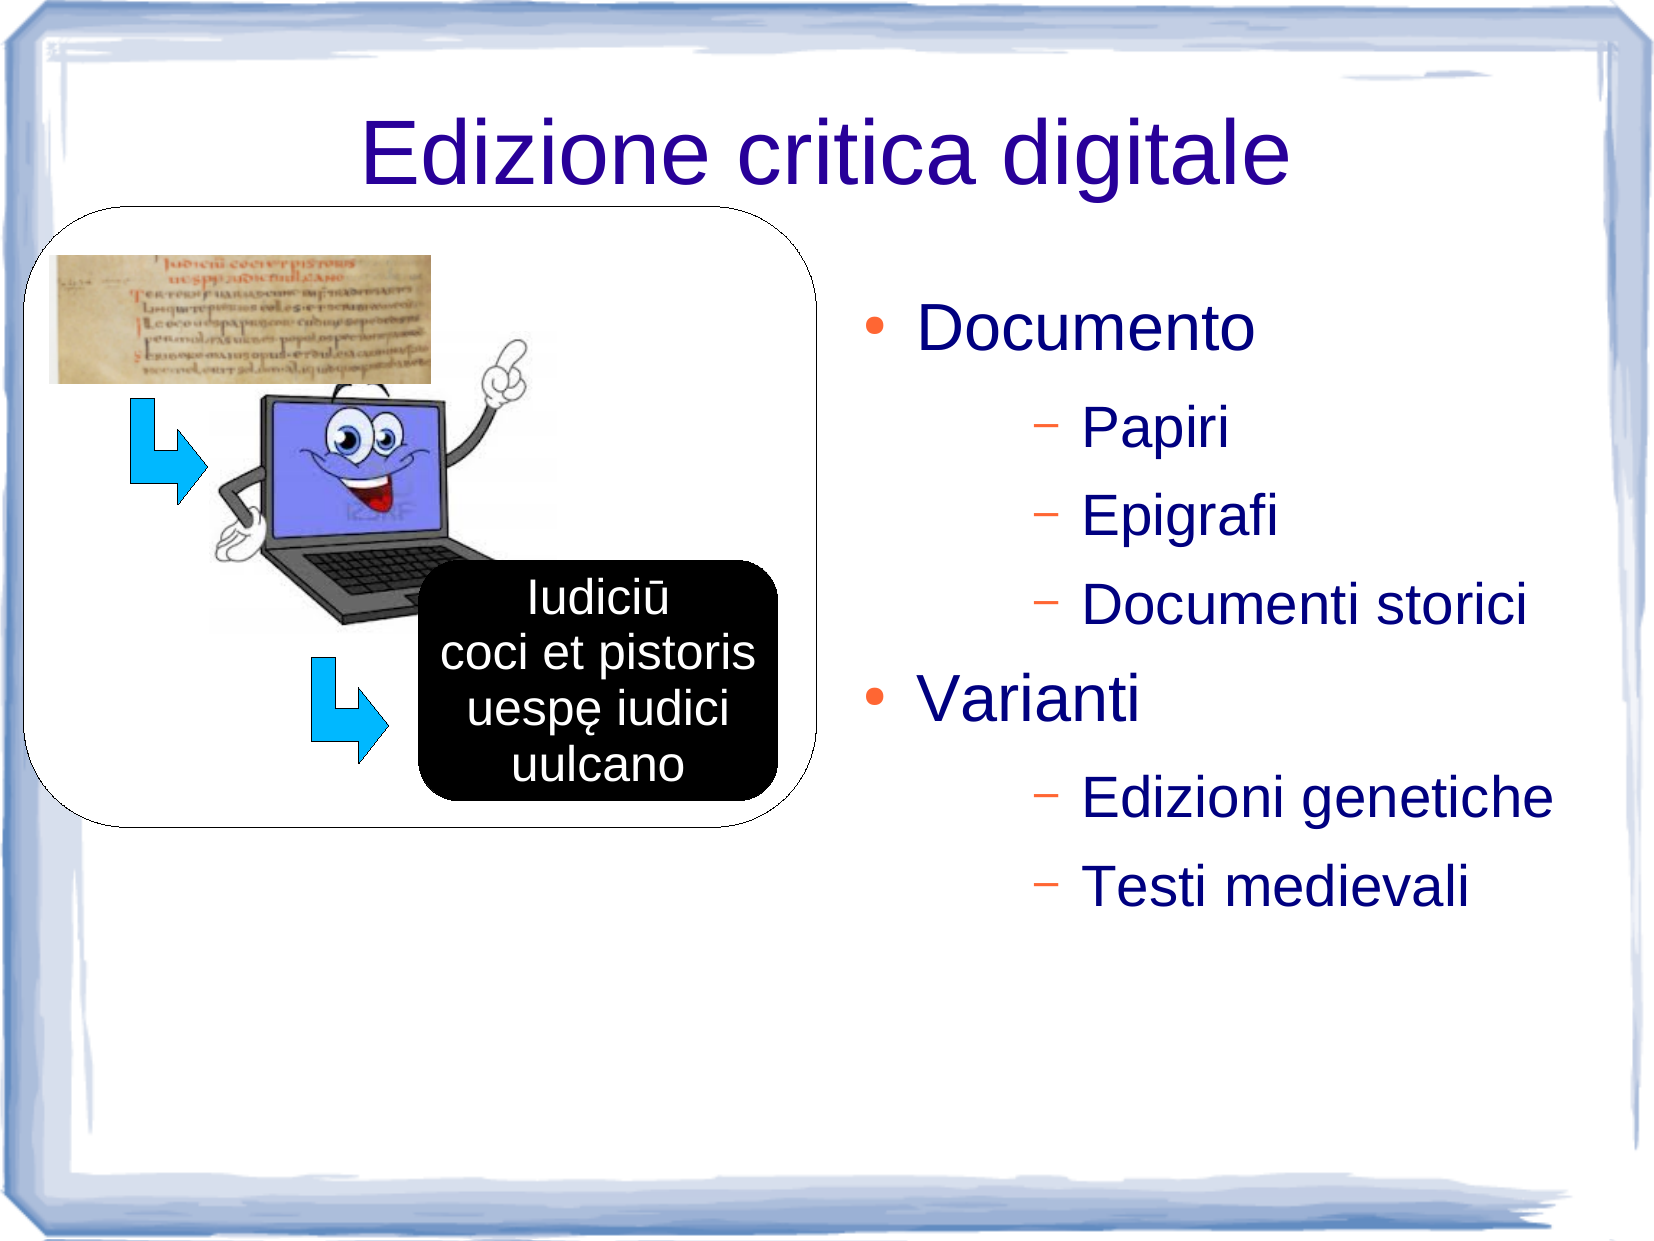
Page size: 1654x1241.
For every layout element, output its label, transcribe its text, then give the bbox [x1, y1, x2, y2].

title Edizione critica digitale [82, 49, 1571, 257]
text_box Iudiciū coci et pistoris uespę iudici uulcano [418, 560, 778, 801]
list Documento Papiri Epigrafi Documenti storici Varianti Edizioni genetiche Testi medievali [845, 290, 1572, 995]
picture [0, 0, 1654, 1241]
text_box [23, 206, 817, 828]
